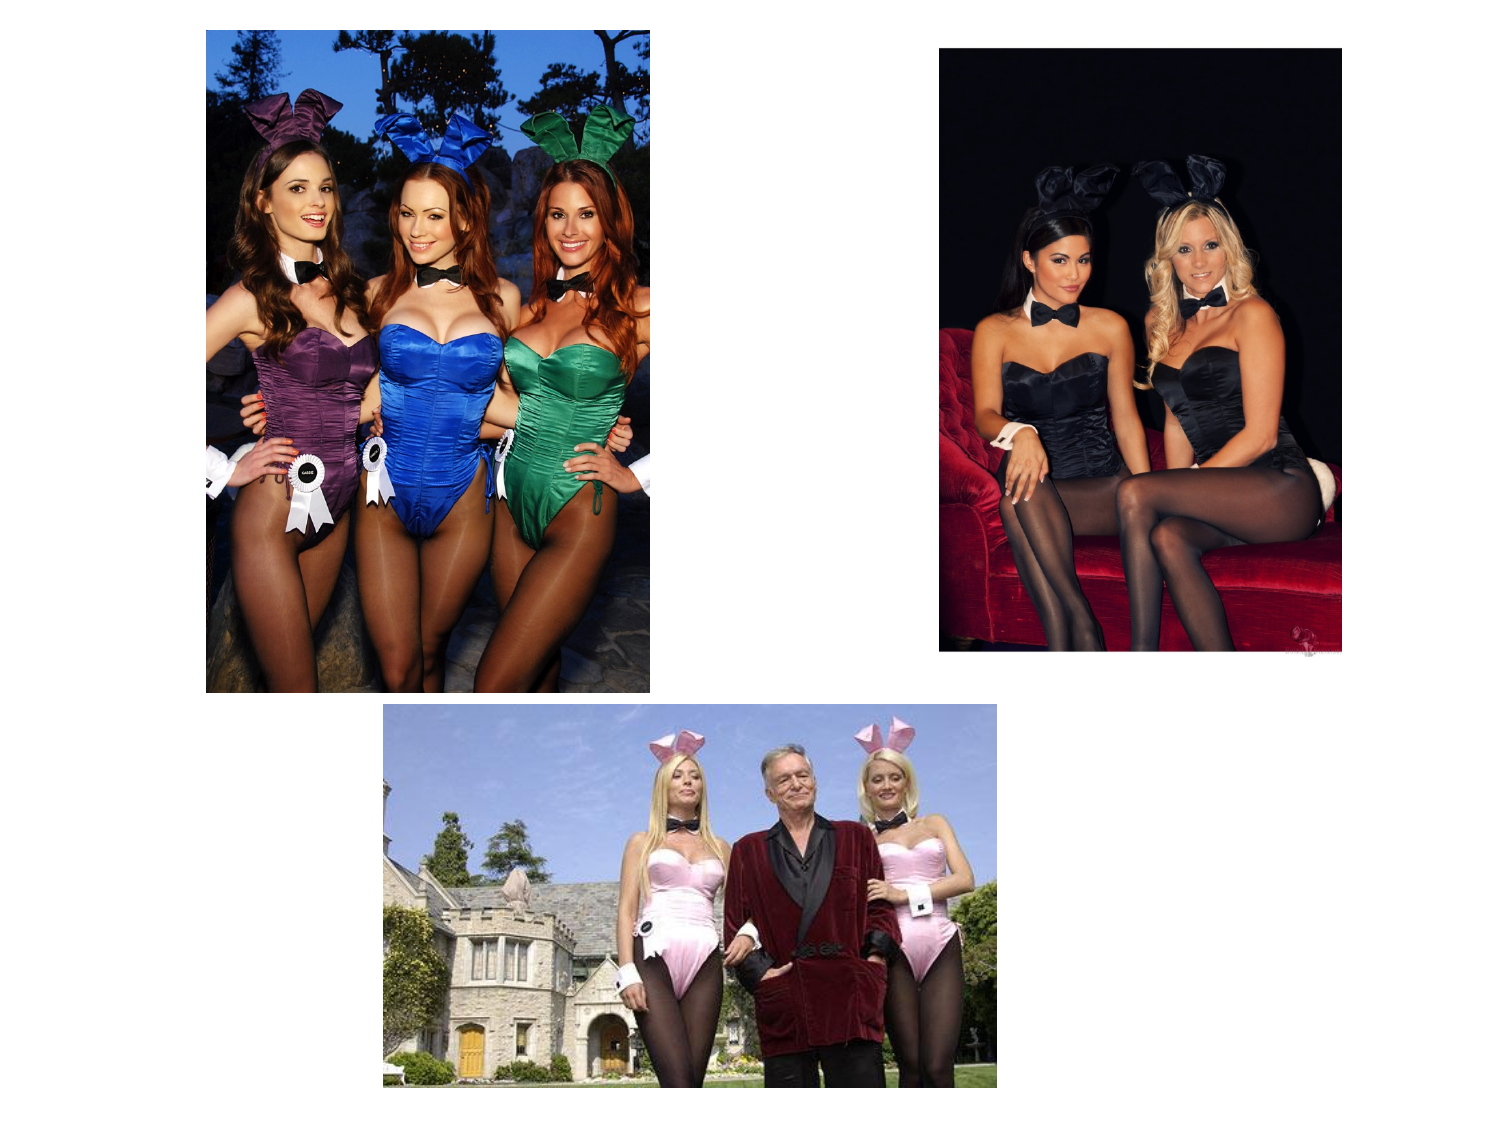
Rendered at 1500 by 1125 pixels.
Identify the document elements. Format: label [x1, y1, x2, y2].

picture [206, 30, 650, 693]
picture [939, 42, 1342, 657]
picture [383, 704, 997, 1088]
